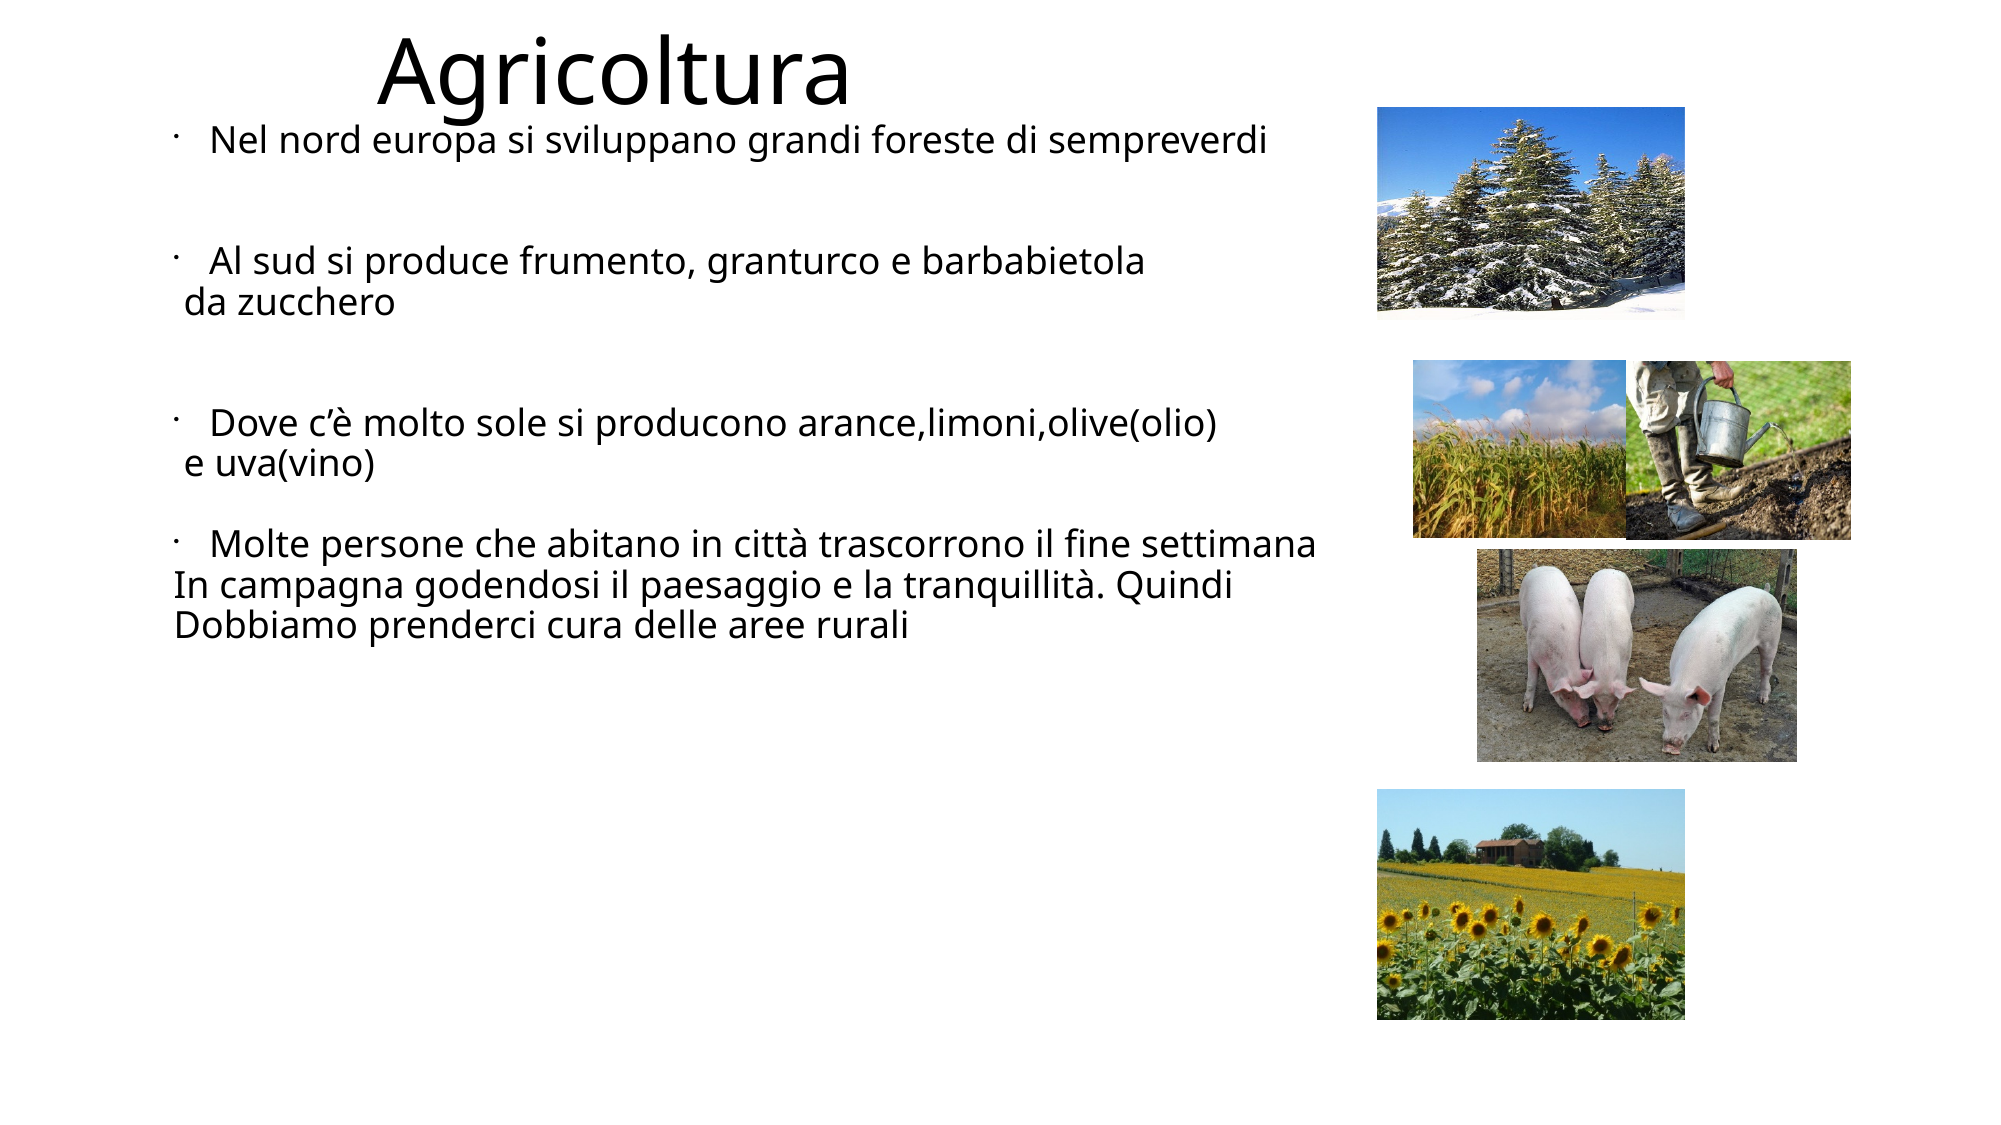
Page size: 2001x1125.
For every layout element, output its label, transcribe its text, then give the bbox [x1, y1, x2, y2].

picture [1377, 789, 1685, 1020]
picture [1477, 549, 1797, 762]
title Agricoltura [362, 0, 1638, 113]
picture [1413, 360, 1851, 540]
subtitle Nel nord europa si sviluppano grandi foreste di sempreverdi Al sud si produce frumento, granturco e barbabietola da zucchero Dove c’è molto sole si producono arance,limoni,olive(olio) e uva(vino) Molte persone che abitano in città trascorrono il fine settimana In campagna godendosi il paesaggio e la tranquillità. Quindi Dobbiamo prenderci cura delle aree rurali [158, 113, 1721, 1047]
picture [1377, 107, 1685, 320]
